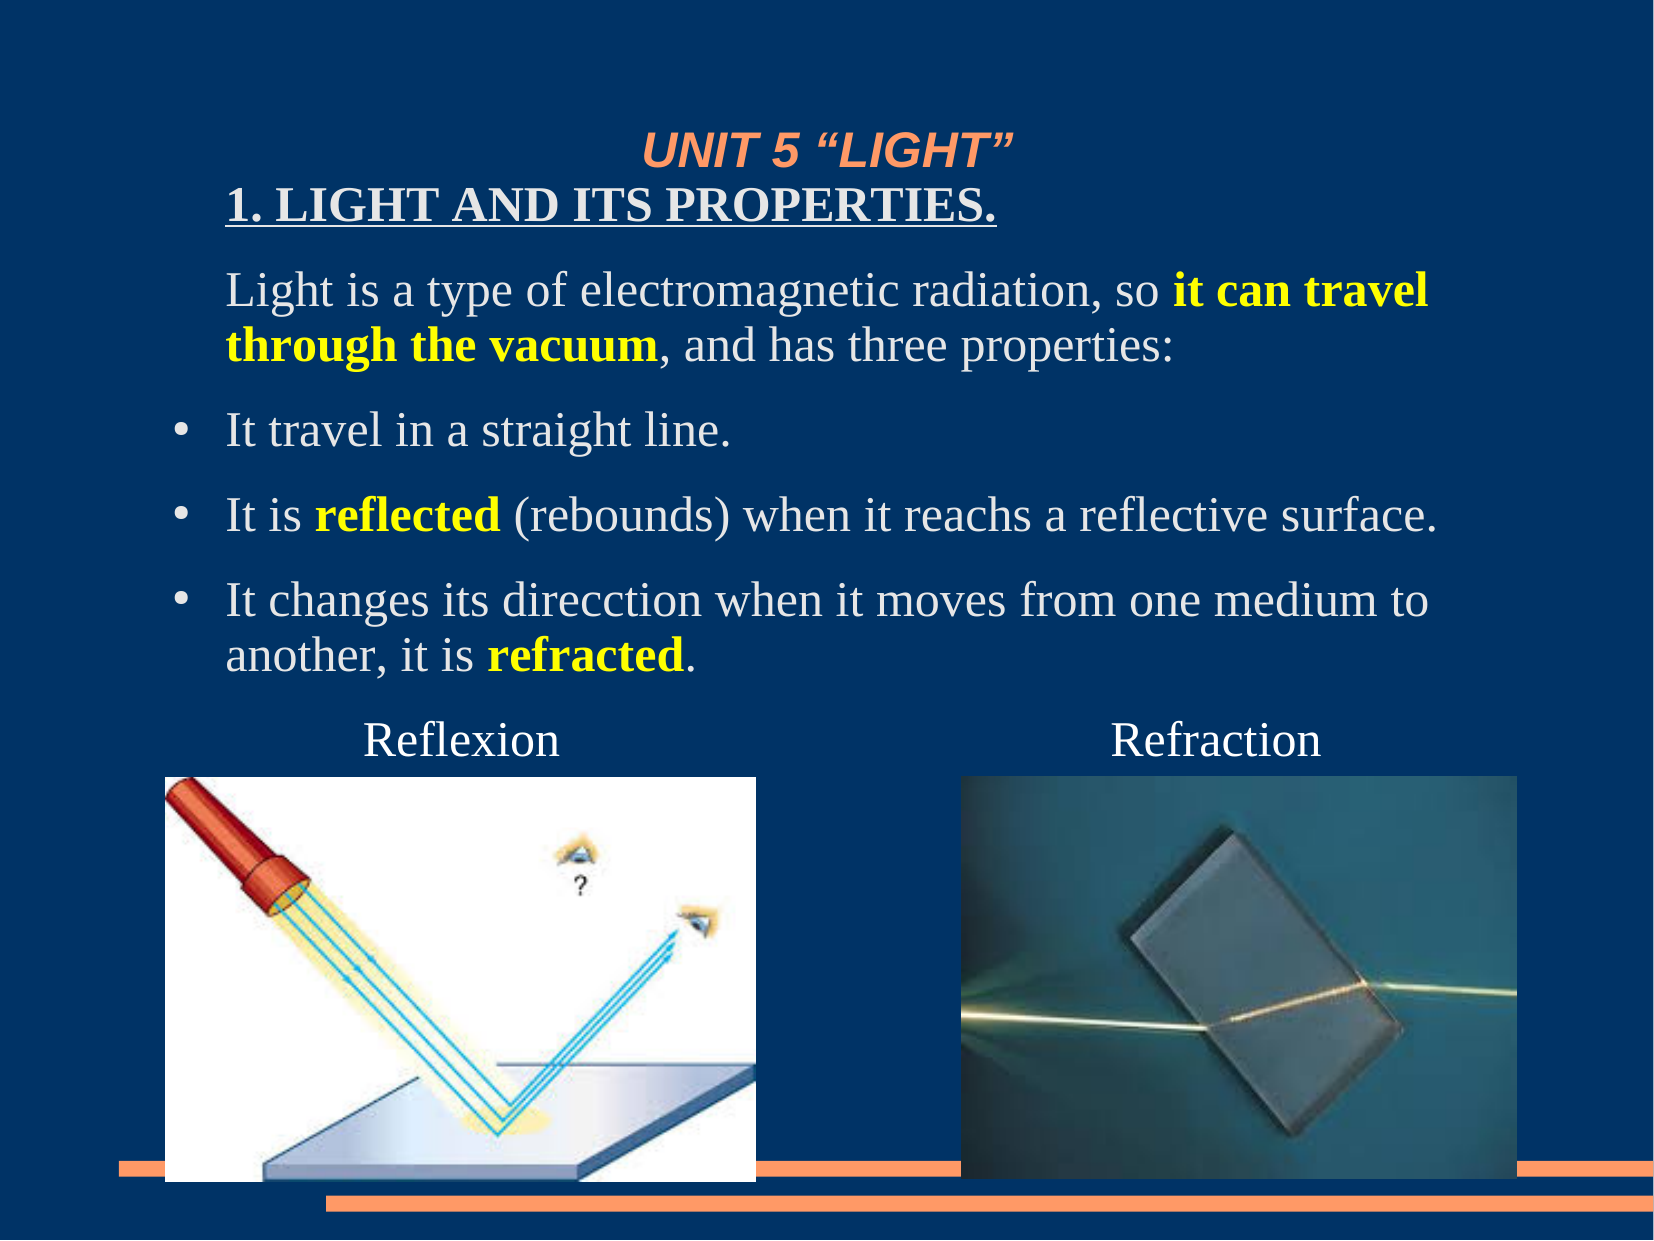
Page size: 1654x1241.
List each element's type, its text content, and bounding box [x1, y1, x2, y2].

list 1. LIGHT AND ITS PROPERTIES. Light is a type of electromagnetic radiation, so it can travel through the vacuum, and has three properties: It travel in a straight line. It is reflected (rebounds) when it reachs a reflective surface. It changes its direcction when it moves from one medium to another, it is refracted. Reflexion Refraction [154, 177, 1536, 779]
picture [961, 776, 1517, 1179]
picture [165, 777, 756, 1182]
title UNIT 5 “LIGHT” [121, 46, 1534, 254]
